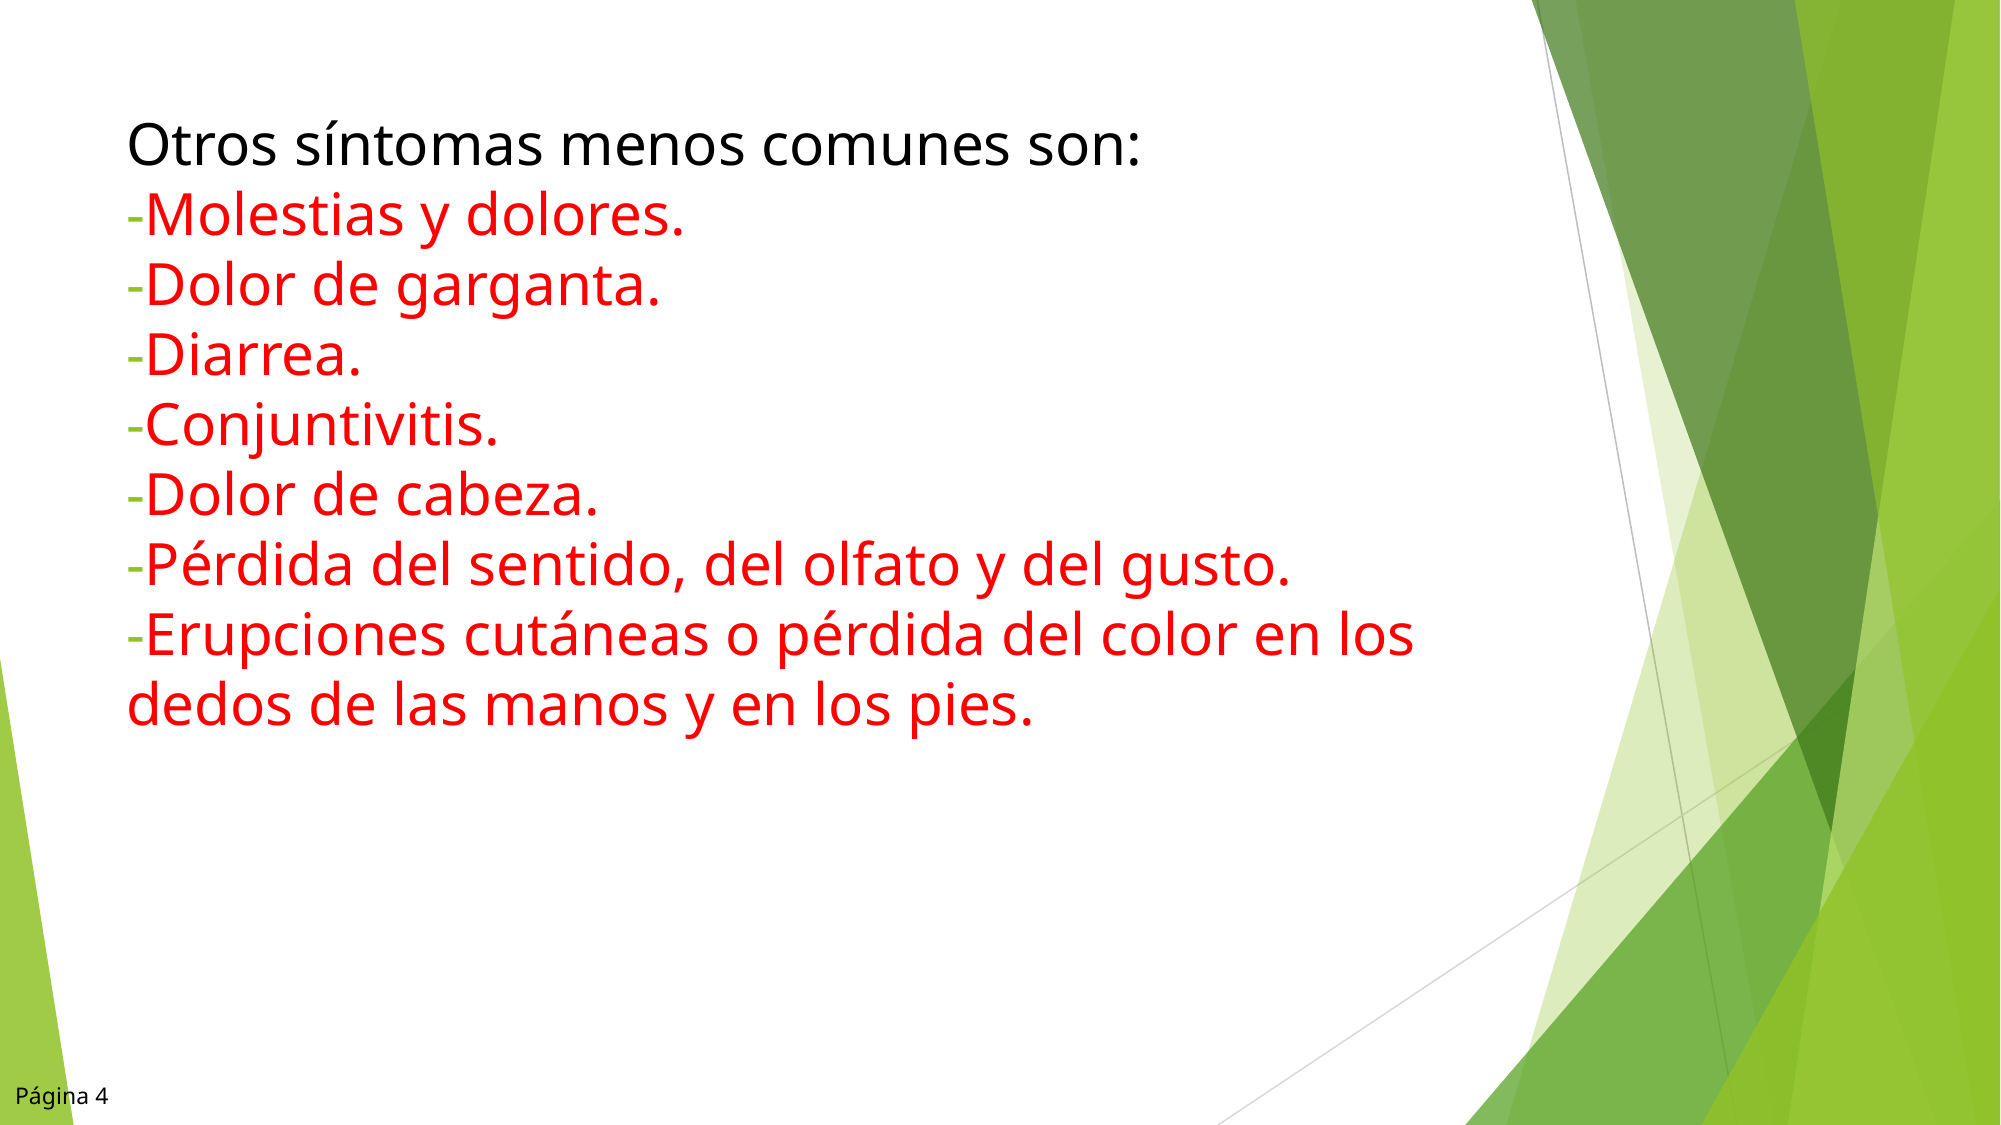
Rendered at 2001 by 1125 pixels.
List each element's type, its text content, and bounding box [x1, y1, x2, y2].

text_box Página 4 [0, 1065, 1034, 1125]
title Otros síntomas menos comunes son: -Molestias y dolores. -Dolor de garganta. -Diarrea. -Conjuntivitis. -Dolor de cabeza. -Pérdida del sentido, del olfato y del gusto. -Erupciones cutáneas o pérdida del color en los dedos de las manos y en los pies. [111, 99, 1522, 317]
